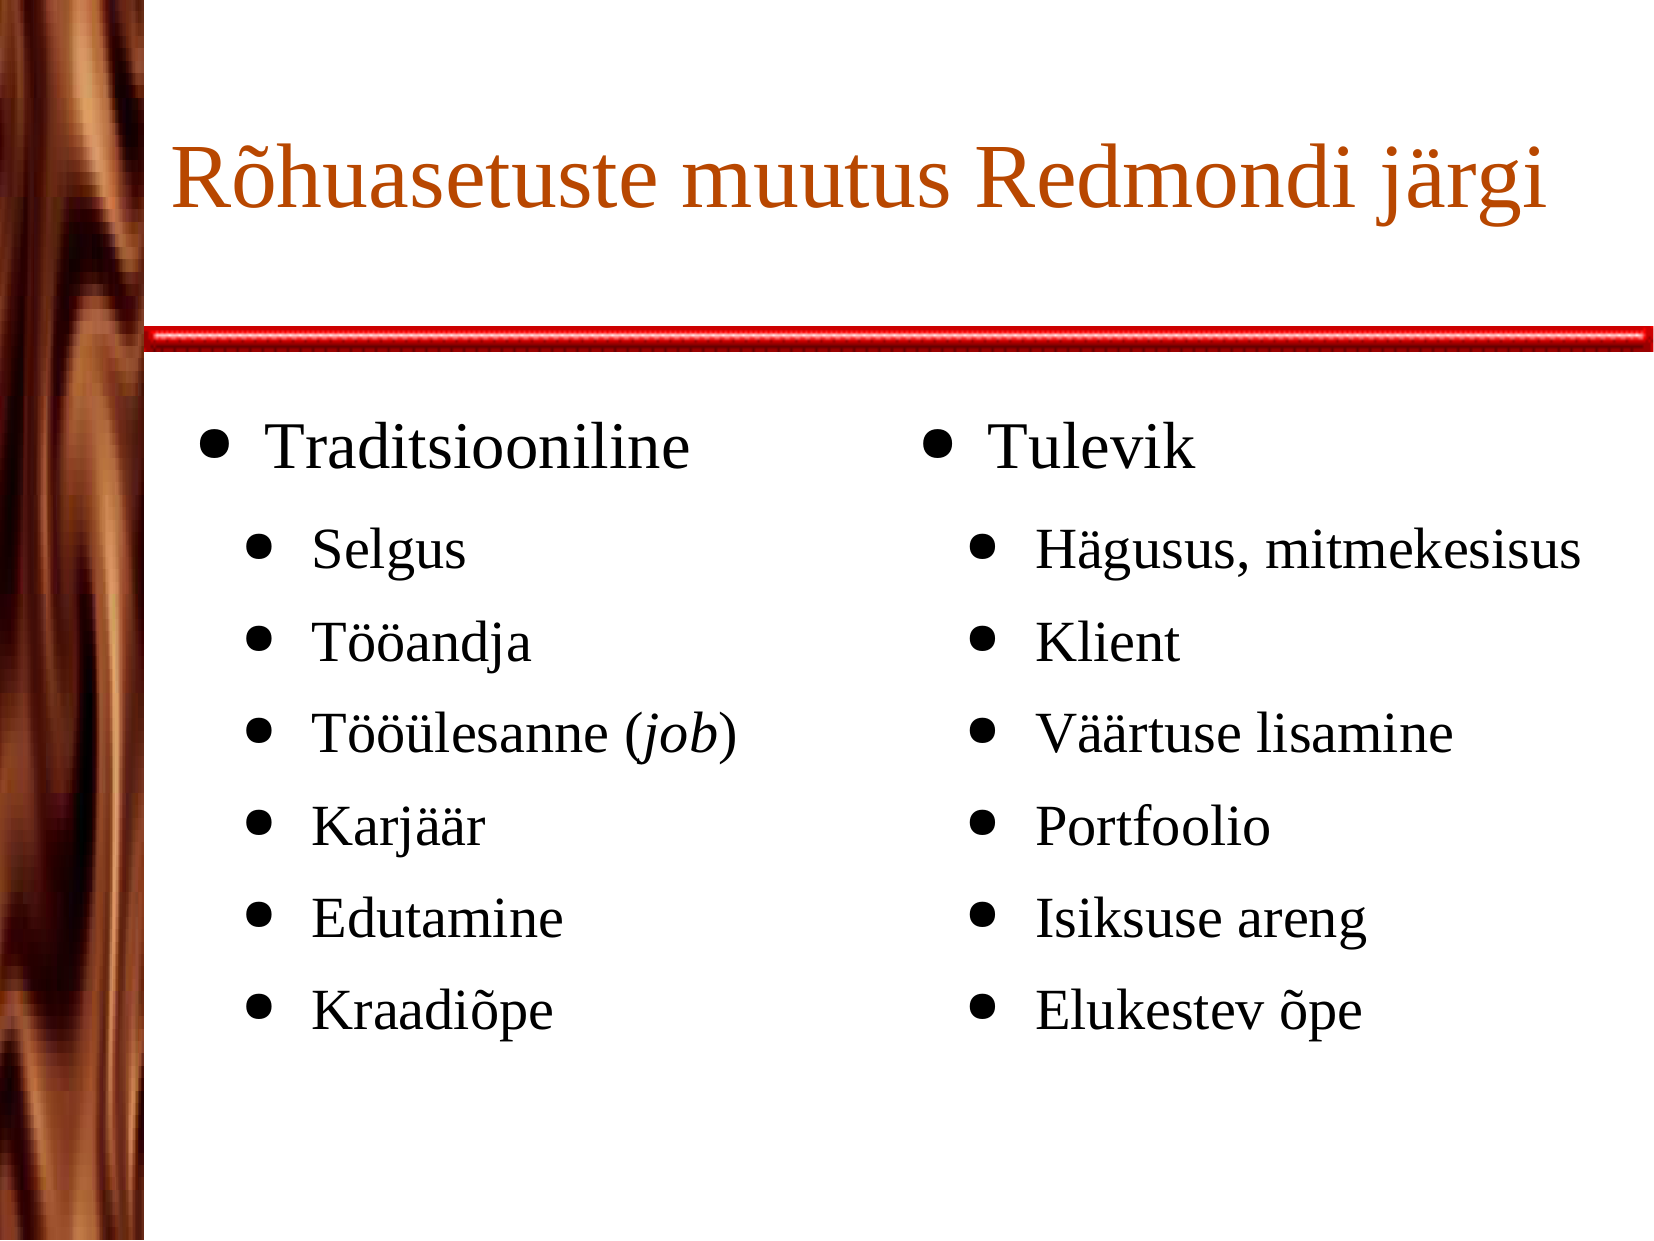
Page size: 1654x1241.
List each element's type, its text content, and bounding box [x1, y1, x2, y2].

picture [0, 0, 1654, 1240]
list Tulevik Hägusus, mitmekesisus Klient Väärtuse lisamine Portfoolio Isiksuse areng Elukestev õpe [906, 408, 1596, 1190]
list Traditsiooniline Selgus Tööandja Tööülesanne (job) Karjäär Edutamine Kraadiõpe [183, 408, 872, 1190]
title Rõhuasetuste muutus Redmondi järgi [154, 72, 1567, 279]
